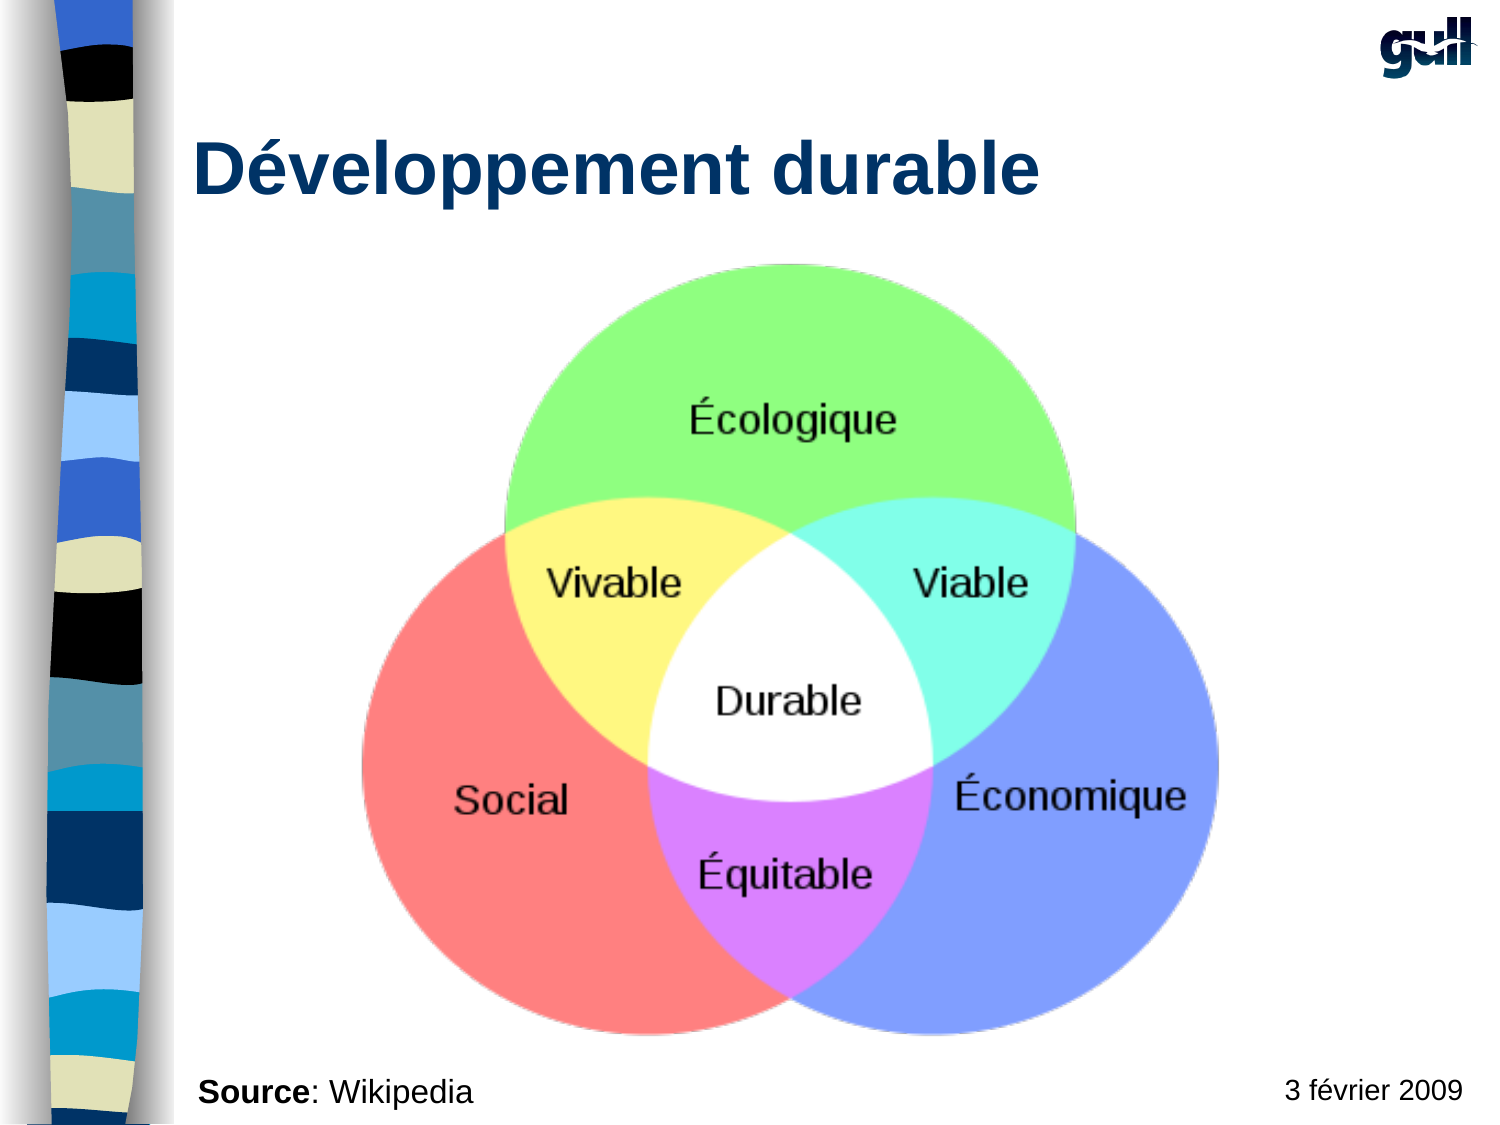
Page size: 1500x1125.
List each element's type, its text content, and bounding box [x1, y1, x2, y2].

picture [1358, 2, 1500, 102]
title Développement durable [192, 78, 1306, 260]
picture [330, 236, 1252, 1063]
text_box Source: Wikipedia [183, 1062, 489, 1118]
